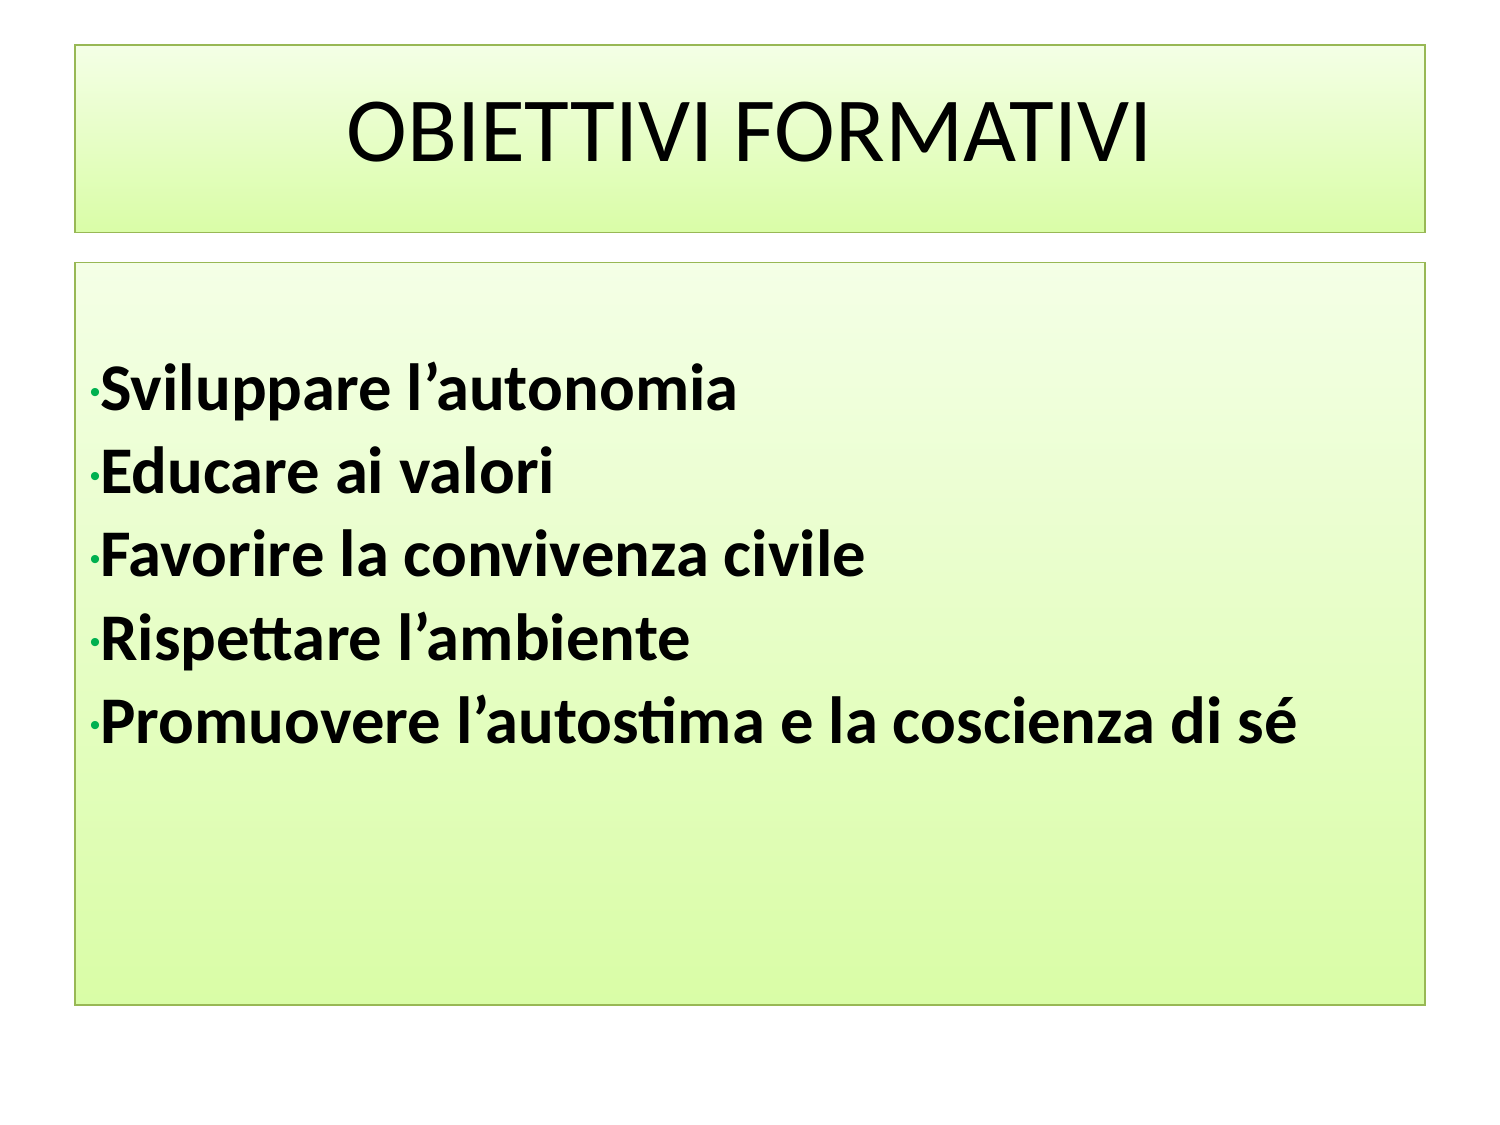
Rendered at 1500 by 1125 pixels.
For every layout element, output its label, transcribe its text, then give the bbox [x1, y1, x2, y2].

text_box OBIETTIVI FORMATIVI [75, 45, 1425, 233]
text_box Sviluppare l’autonomia Educare ai valori Favorire la convivenza civile Rispettare l’ambiente Promuovere l’autostima e la coscienza di sé [75, 262, 1425, 1005]
